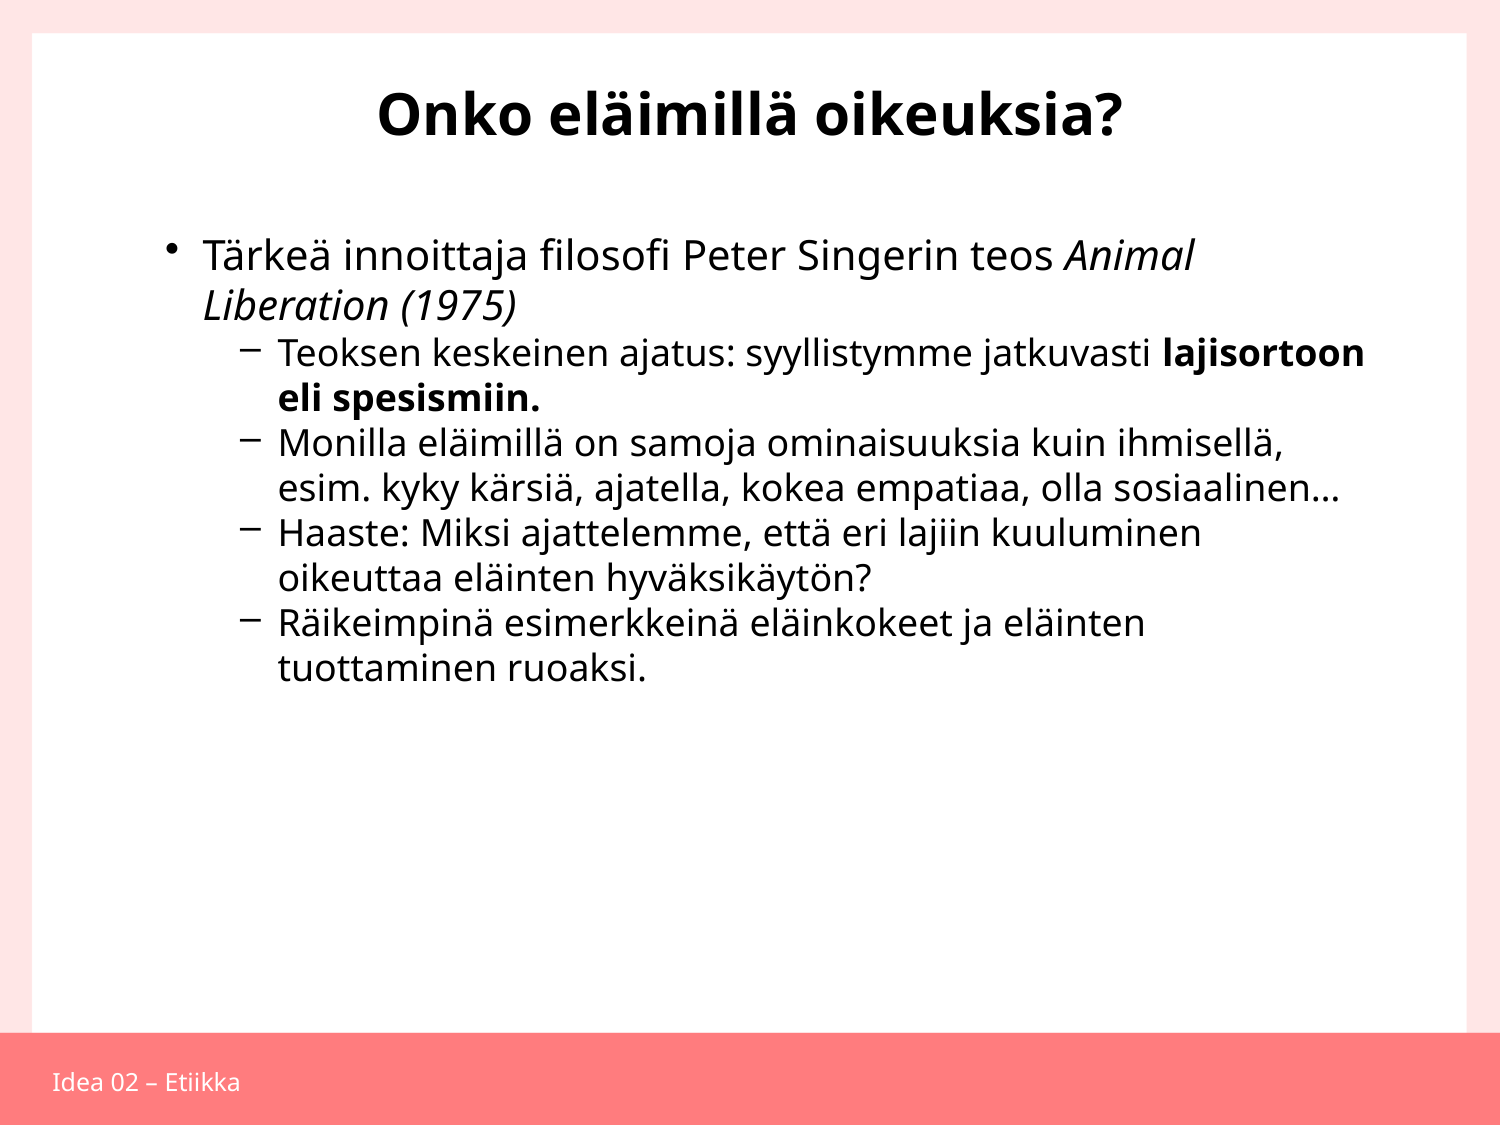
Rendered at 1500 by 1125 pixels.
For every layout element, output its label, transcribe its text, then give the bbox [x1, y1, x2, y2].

picture [0, 0, 1500, 1125]
list Tärkeä innoittaja filosofi Peter Singerin teos Animal Liberation (1975) Teoksen keskeinen ajatus: syyllistymme jatkuvasti lajisortoon eli spesismiin. Monilla eläimillä on samoja ominaisuuksia kuin ihmisellä, esim. kyky kärsiä, ajatella, kokea empatiaa, olla sosiaalinen… Haaste: Miksi ajattelemme, että eri lajiin kuuluminen oikeuttaa eläinten hyväksikäytön? Räikeimpinä esimerkkeinä eläinkokeet ja eläinten tuottaminen ruoaksi. [112, 221, 1388, 959]
title Onko eläimillä oikeuksia? [112, 37, 1388, 188]
